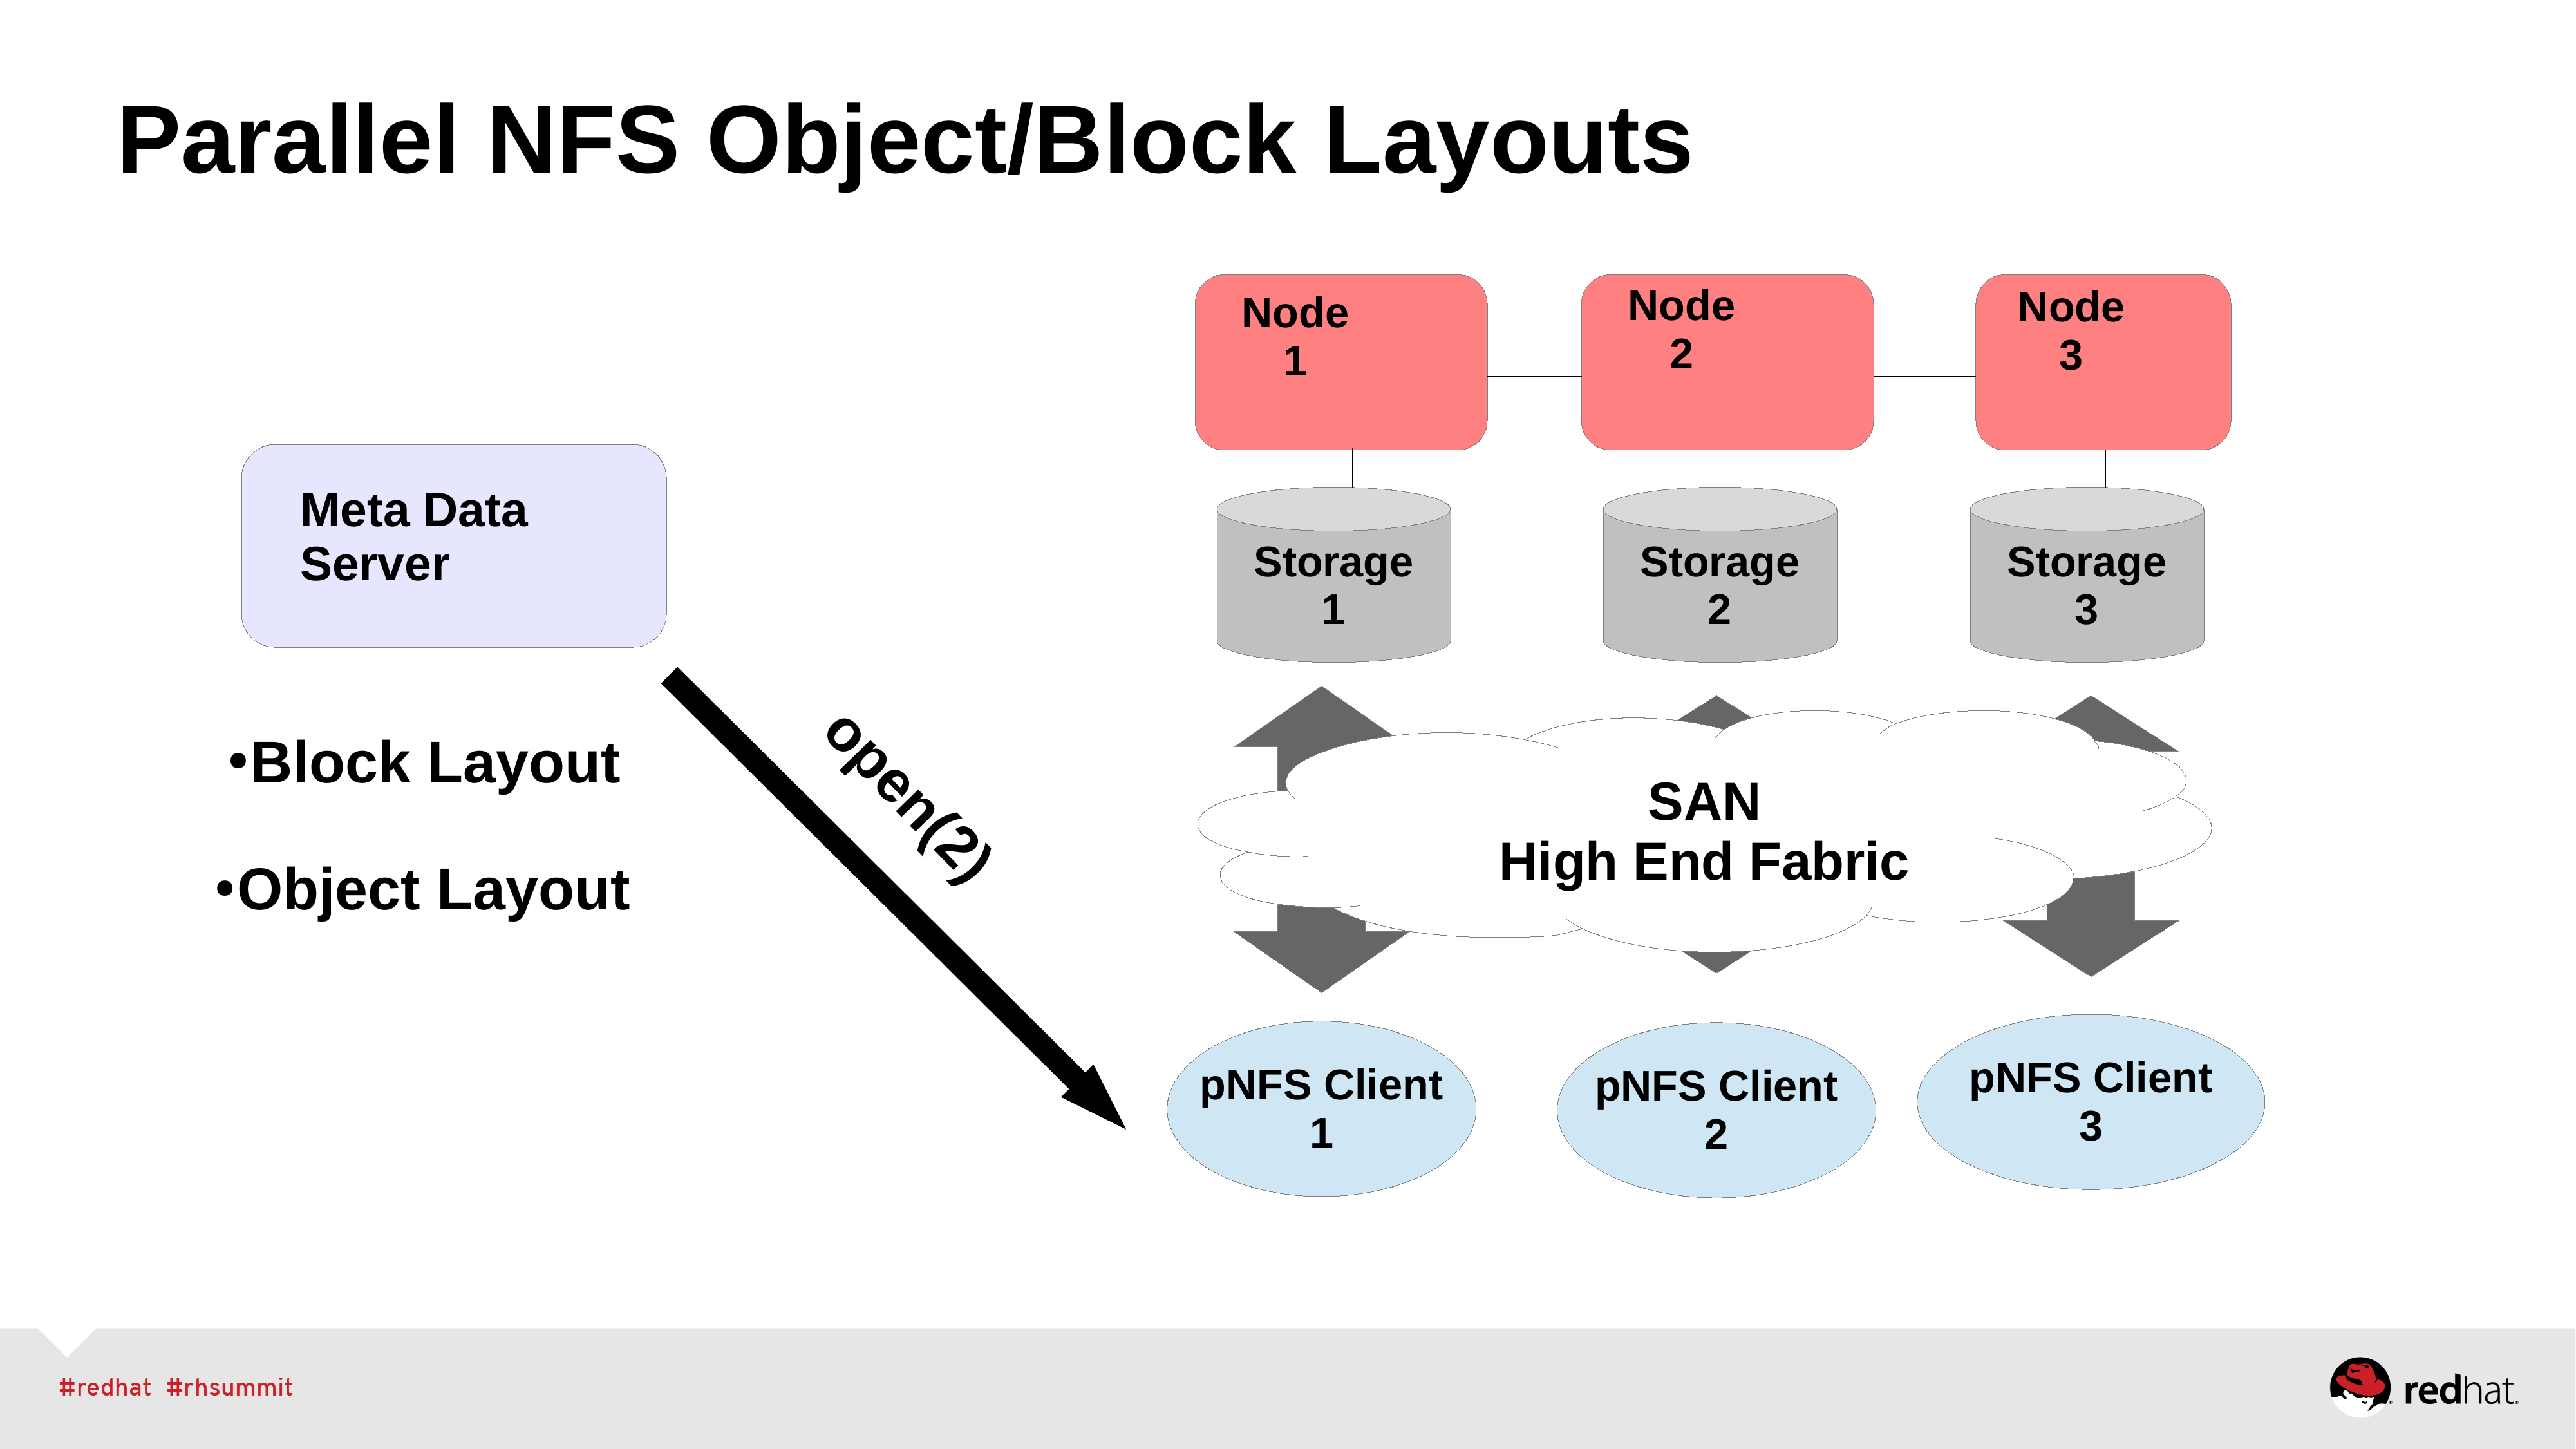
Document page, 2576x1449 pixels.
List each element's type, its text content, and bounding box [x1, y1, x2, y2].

text_box Node 1 [1232, 283, 1451, 448]
text_box SAN High End Fabric [1405, 766, 2004, 896]
text_box Meta Data Server [290, 477, 617, 614]
text_box Object Layout [205, 851, 657, 928]
text_box open(2) [778, 669, 1055, 952]
text_box [1581, 274, 1874, 450]
text_box pNFS Client 1 [1167, 1021, 1476, 1197]
title Parallel NFS Object/Block Layouts [117, 28, 2435, 250]
text_box pNFS Client 2 [1557, 1022, 1876, 1198]
text_box [1198, 686, 2212, 993]
text_box pNFS Client 3 [1917, 1014, 2265, 1190]
text_box Node 2 [1618, 276, 1837, 442]
text_box Block Layout [218, 724, 648, 800]
text_box [241, 444, 667, 648]
text_box Storage 3 [1970, 509, 2205, 663]
text_box Storage 2 [1603, 509, 1838, 663]
text_box [1975, 274, 2232, 450]
text_box Storage 1 [1217, 509, 1451, 663]
text_box Node 3 [2008, 278, 2199, 443]
picture [0, 0, 2576, 1449]
text_box [1195, 274, 1488, 450]
